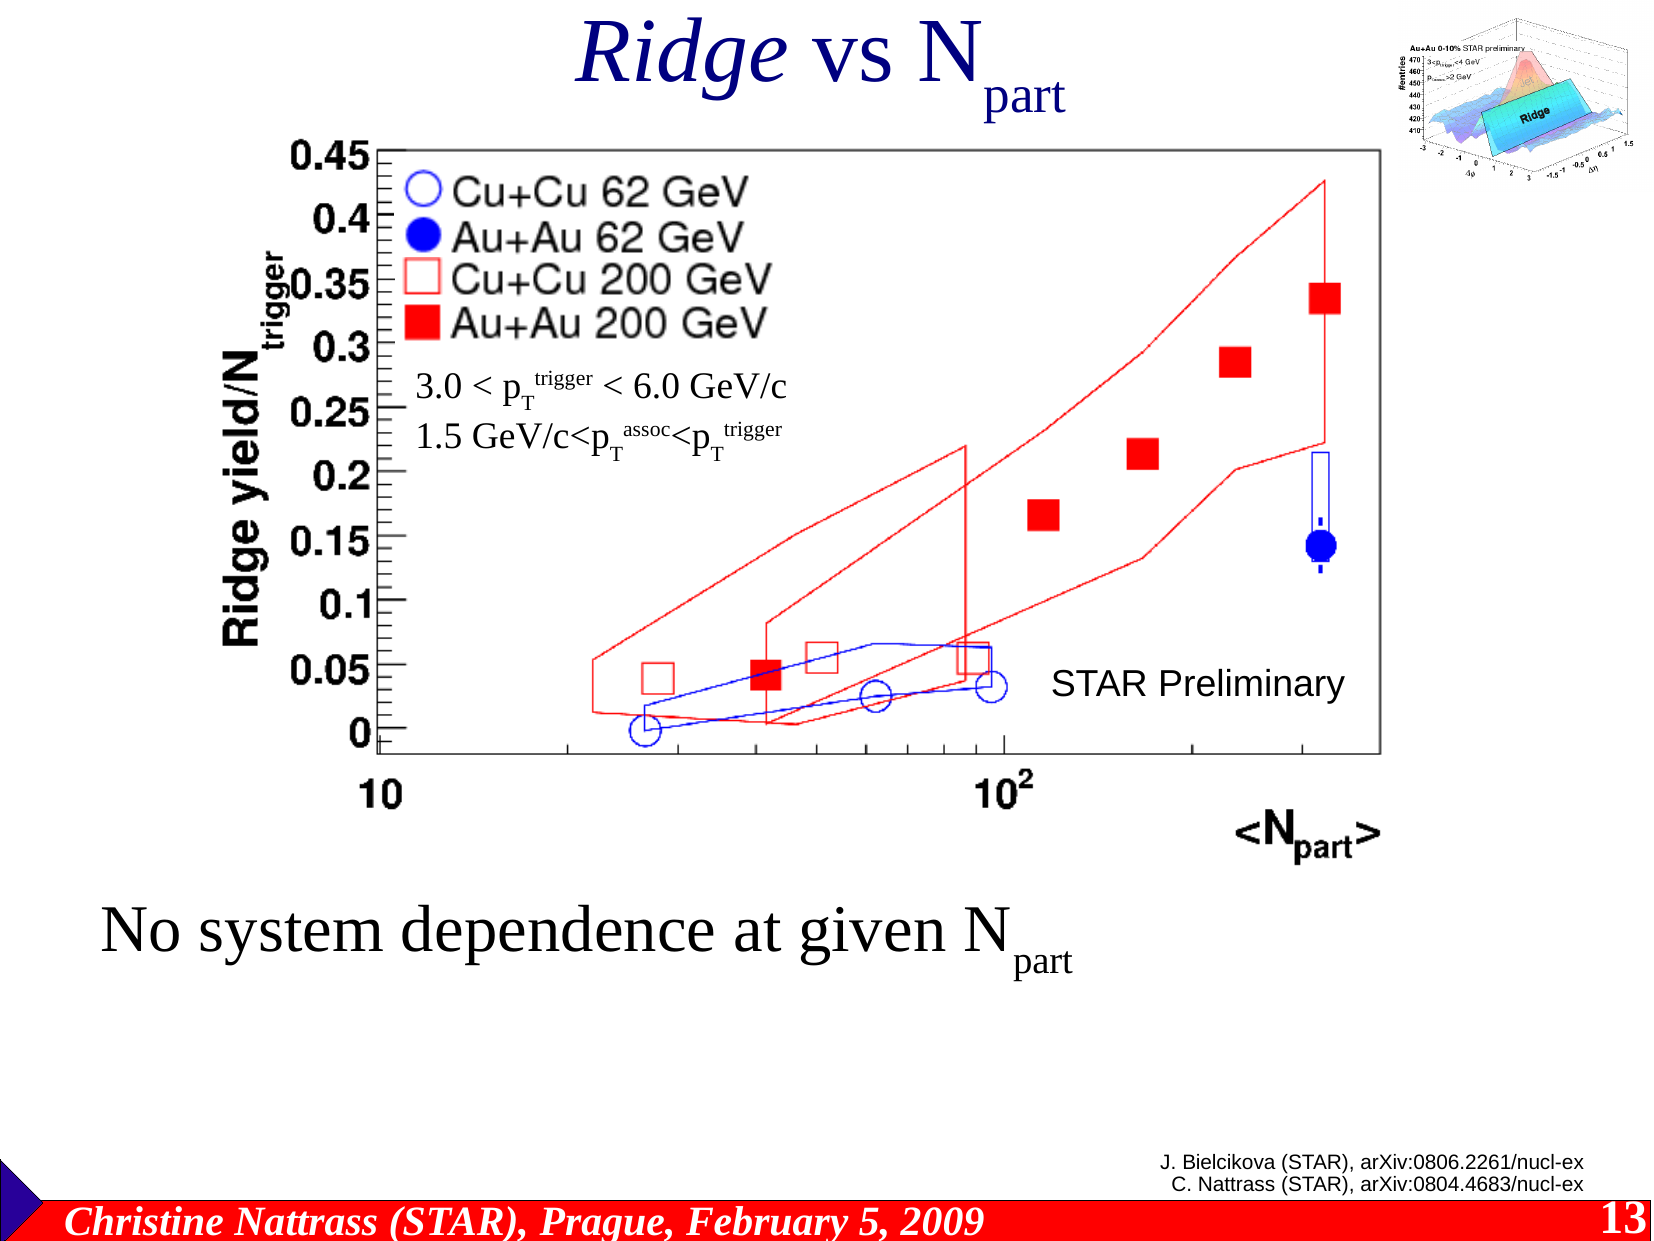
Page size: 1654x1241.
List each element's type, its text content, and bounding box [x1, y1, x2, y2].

text_box 13 [1549, 1183, 1654, 1241]
list No system dependence at given Npart [82, 892, 1571, 1193]
text_box J. Bielcikova (STAR), arXiv:0806.2261/nucl-ex C. Nattrass (STAR), arXiv:0804.4683/nucl-ex [1083, 1145, 1599, 1205]
title Ridge vs Npart [76, 0, 1398, 124]
picture [1398, 0, 1654, 192]
text_box 3.0 < pTtrigger < 6.0 GeV/c 1.5 GeV/c<pTassoc<pTtrigger [400, 357, 926, 473]
text_box STAR Preliminary [1036, 655, 1374, 713]
picture [206, 135, 1390, 875]
